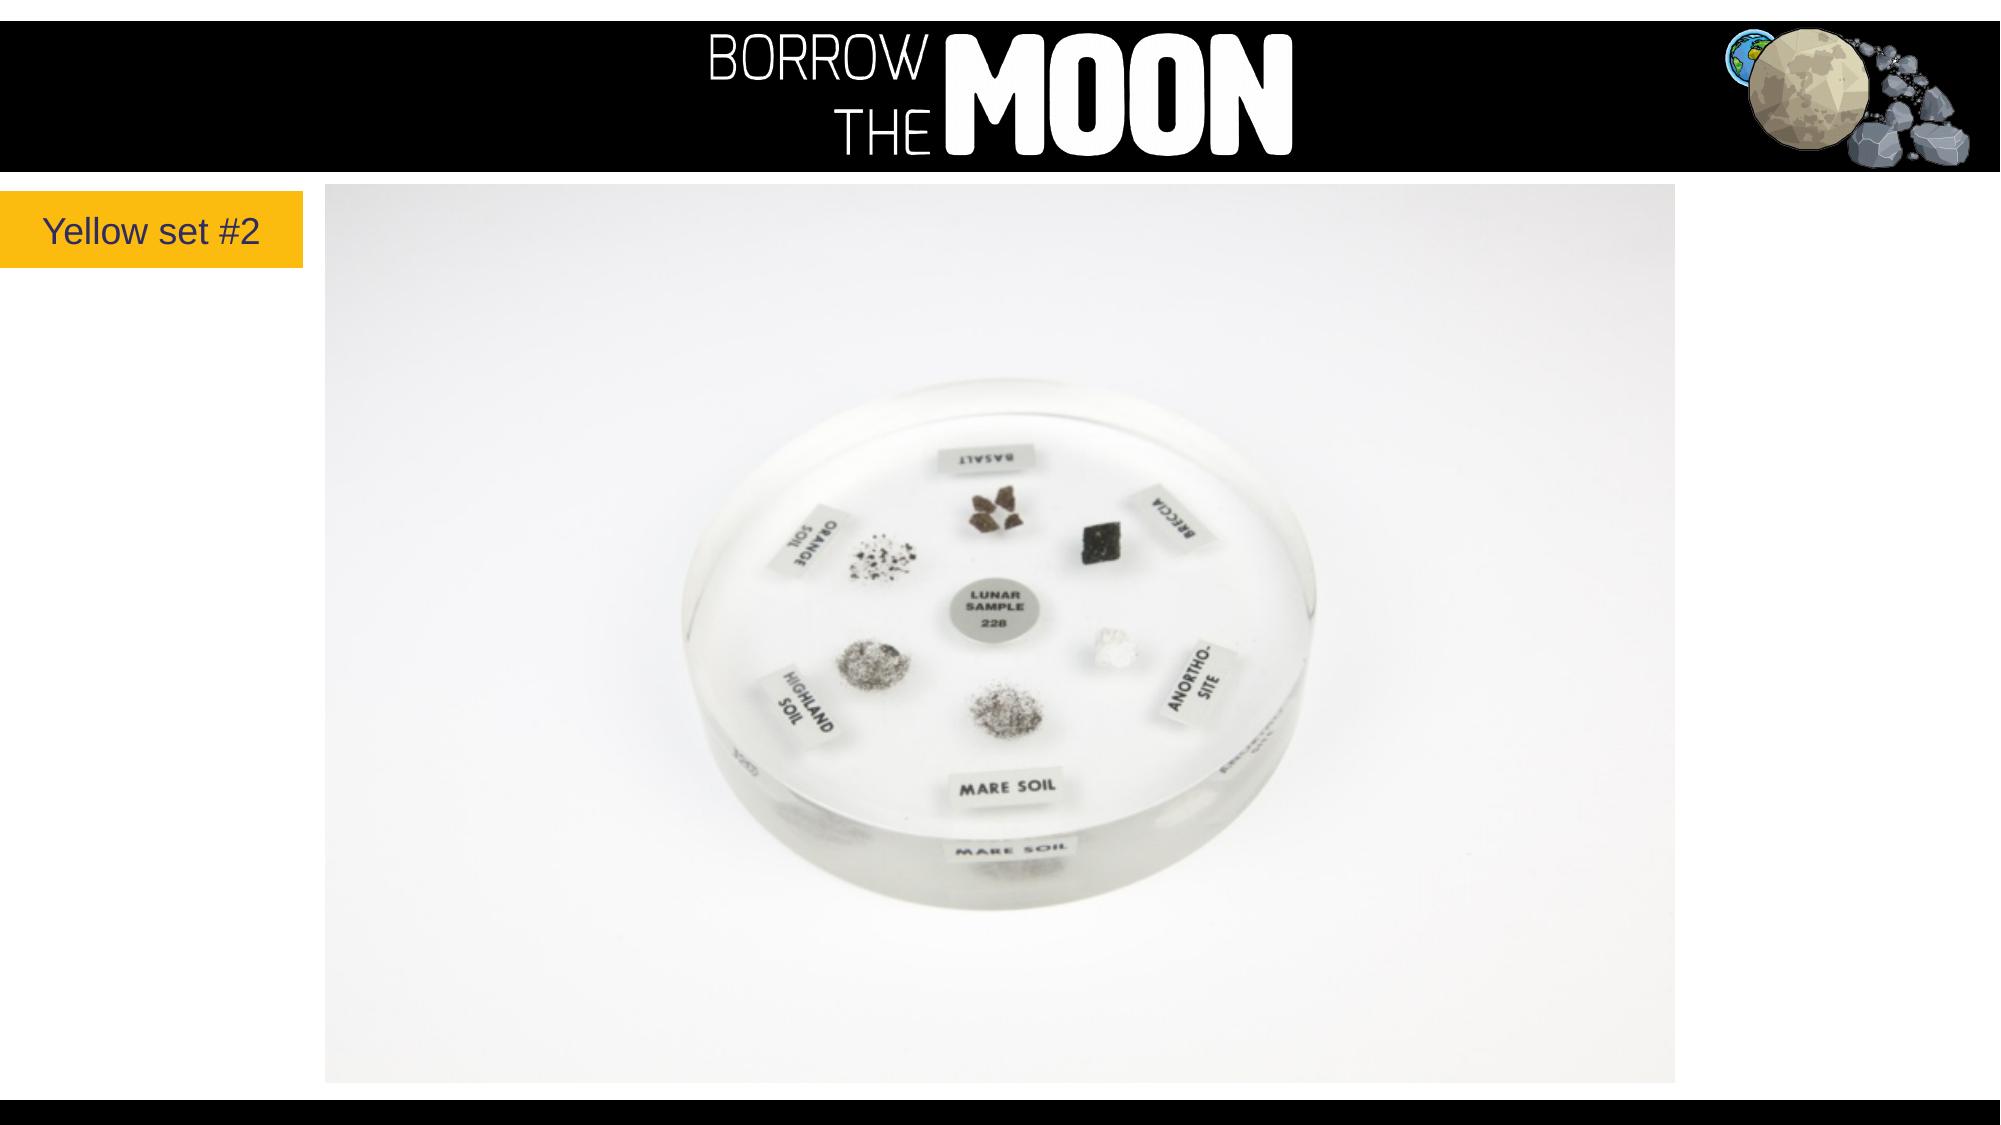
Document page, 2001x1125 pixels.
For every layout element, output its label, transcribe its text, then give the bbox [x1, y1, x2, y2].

picture [325, 184, 1675, 1083]
text_box Yellow set #2 [0, 191, 303, 268]
